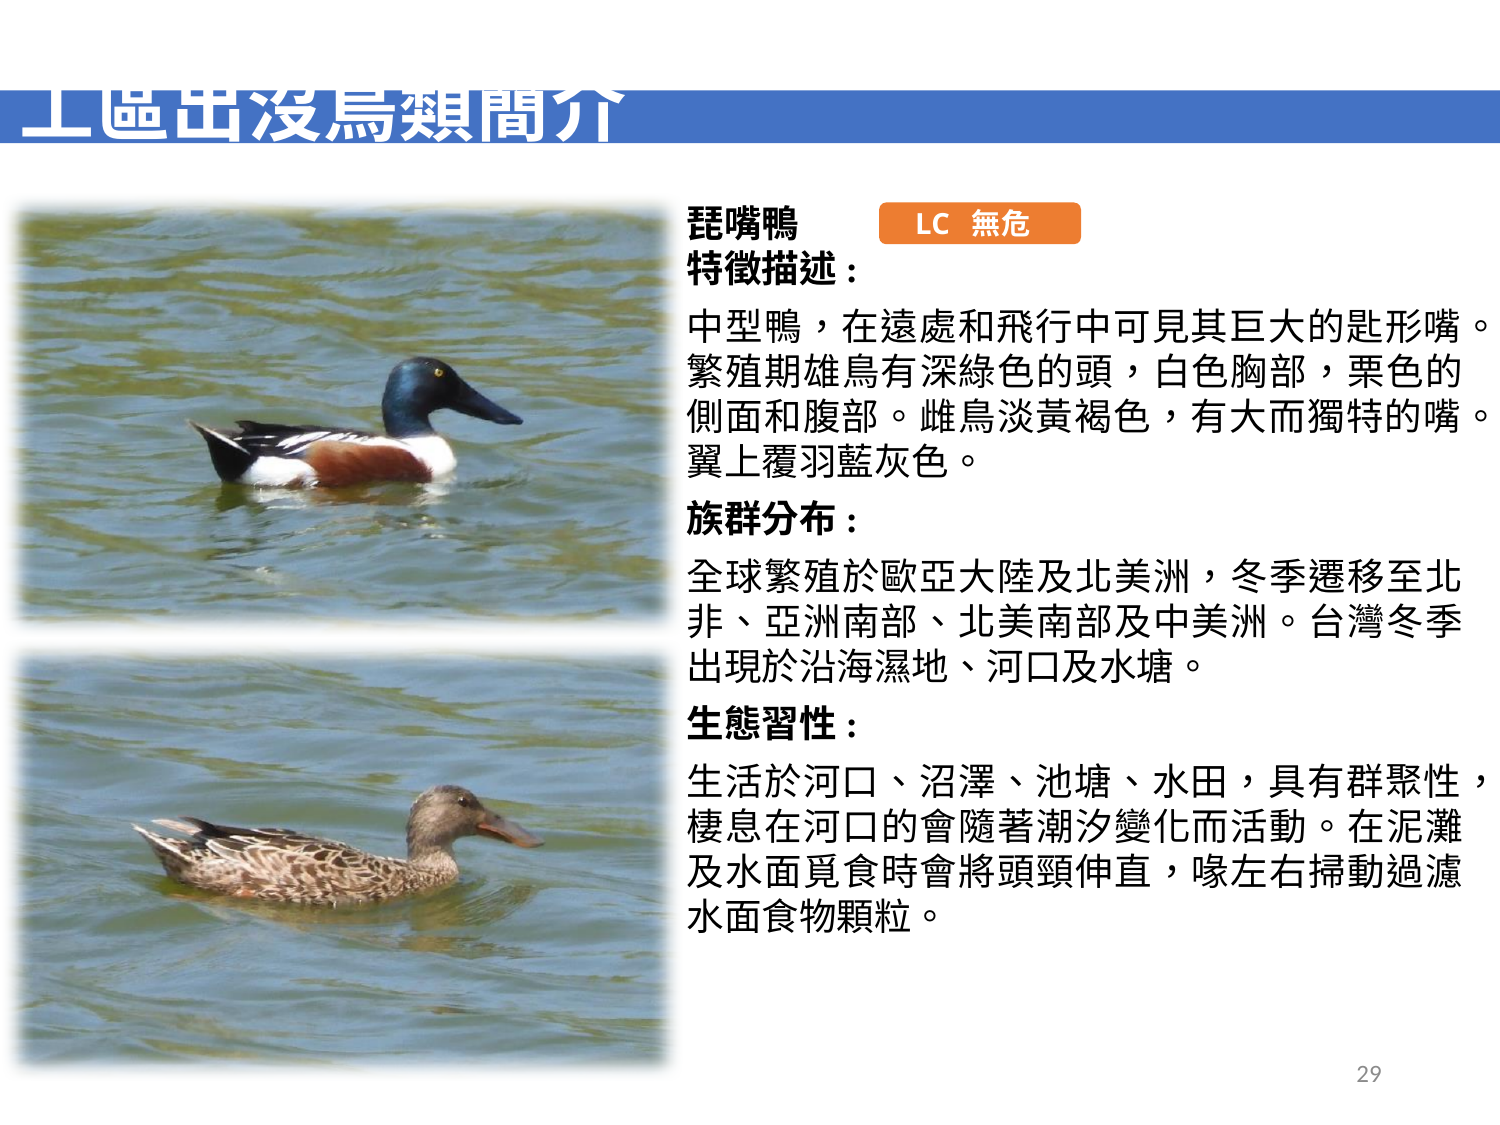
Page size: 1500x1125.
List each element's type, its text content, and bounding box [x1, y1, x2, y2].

text_box 琵嘴鴨 特徵描述: 中型鴨，在遠處和飛行中可見其巨大的匙形嘴。繁殖期雄鳥有深綠色的頭，白色胸部，栗色的側面和腹部。雌鳥淡黃褐色，有大而獨特的嘴。翼上覆羽藍灰色。 族群分布: 全球繁殖於歐亞大陸及北美洲，冬季遷移至北非、亞洲南部、北美南部及中美洲。台灣冬季出現於沿海濕地、河口及水塘。 生態習性: 生活於河口、沼澤、池塘、水田，具有群聚性，棲息在河口的會隨著潮汐變化而活動。在泥灘及水面覓食時會將頭頸伸直，喙左右掃動過濾水面食物顆粒。 [684, 192, 1478, 946]
text_box [0, 90, 4, 144]
text_box 工區出沒鳥類簡介 [4, 42, 959, 185]
picture [1, 192, 684, 1082]
text_box LC 無危 [879, 202, 1082, 245]
text_box [959, 90, 1500, 144]
